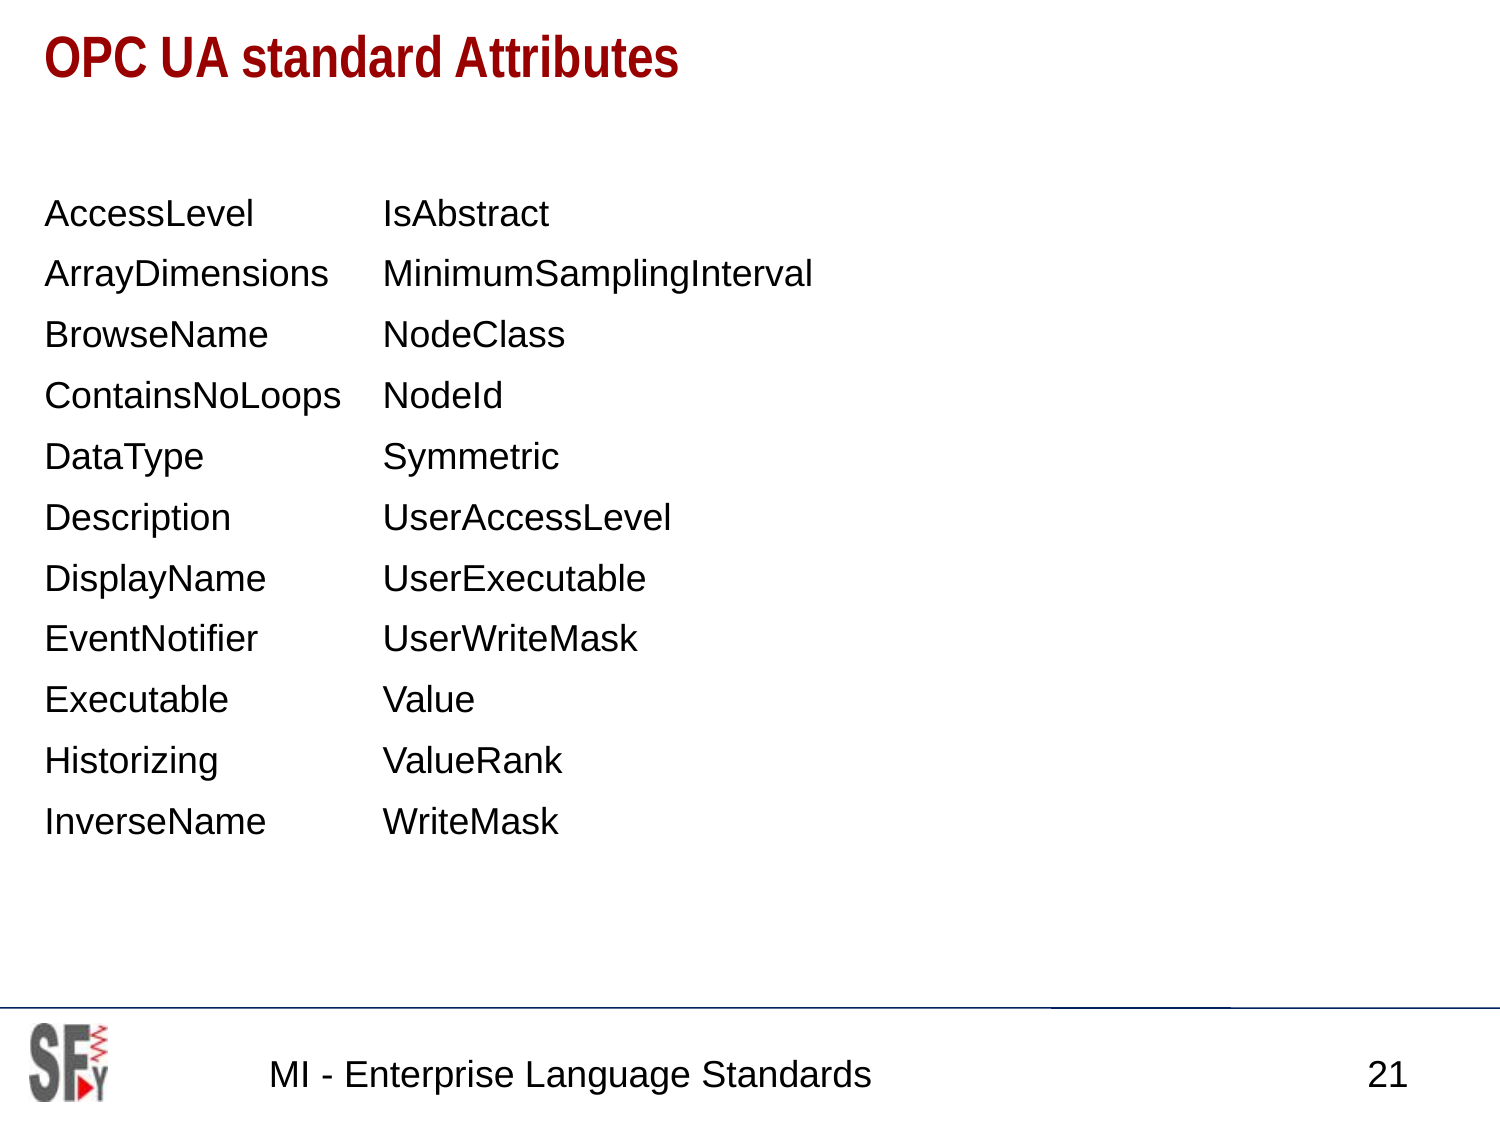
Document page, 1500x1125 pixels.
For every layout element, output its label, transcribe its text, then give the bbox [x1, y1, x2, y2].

table_cell MinimumSamplingInterval [368, 245, 839, 306]
footer MI - Enterprise Language Standards [253, 1034, 1336, 1103]
table_header IsAbstract [368, 185, 839, 245]
table_cell Historizing [29, 732, 368, 793]
table_cell ContainsNoLoops [29, 367, 368, 428]
table_cell UserWriteMask [368, 610, 839, 671]
table_cell BrowseName [29, 306, 368, 367]
table_cell UserExecutable [368, 550, 839, 610]
slide_number <numéro> [1352, 1034, 1490, 1103]
table_cell EventNotifier [29, 610, 368, 671]
table_cell ArrayDimensions [29, 245, 368, 306]
table_cell Description [29, 489, 368, 550]
table_cell DataType [29, 428, 368, 489]
table_cell Executable [29, 671, 368, 732]
table_cell Value [368, 671, 839, 732]
table_cell InverseName [29, 793, 368, 854]
table_cell NodeId [368, 367, 839, 428]
table_header AccessLevel [29, 185, 368, 245]
table_cell UserAccessLevel [368, 489, 839, 550]
table_cell ValueRank [368, 732, 839, 793]
picture [29, 1023, 108, 1102]
table_cell NodeClass [368, 306, 839, 367]
table_cell Symmetric [368, 428, 839, 489]
table_cell DisplayName [29, 550, 368, 610]
table_cell WriteMask [368, 793, 839, 854]
title OPC UA standard Attributes [29, 12, 1471, 138]
